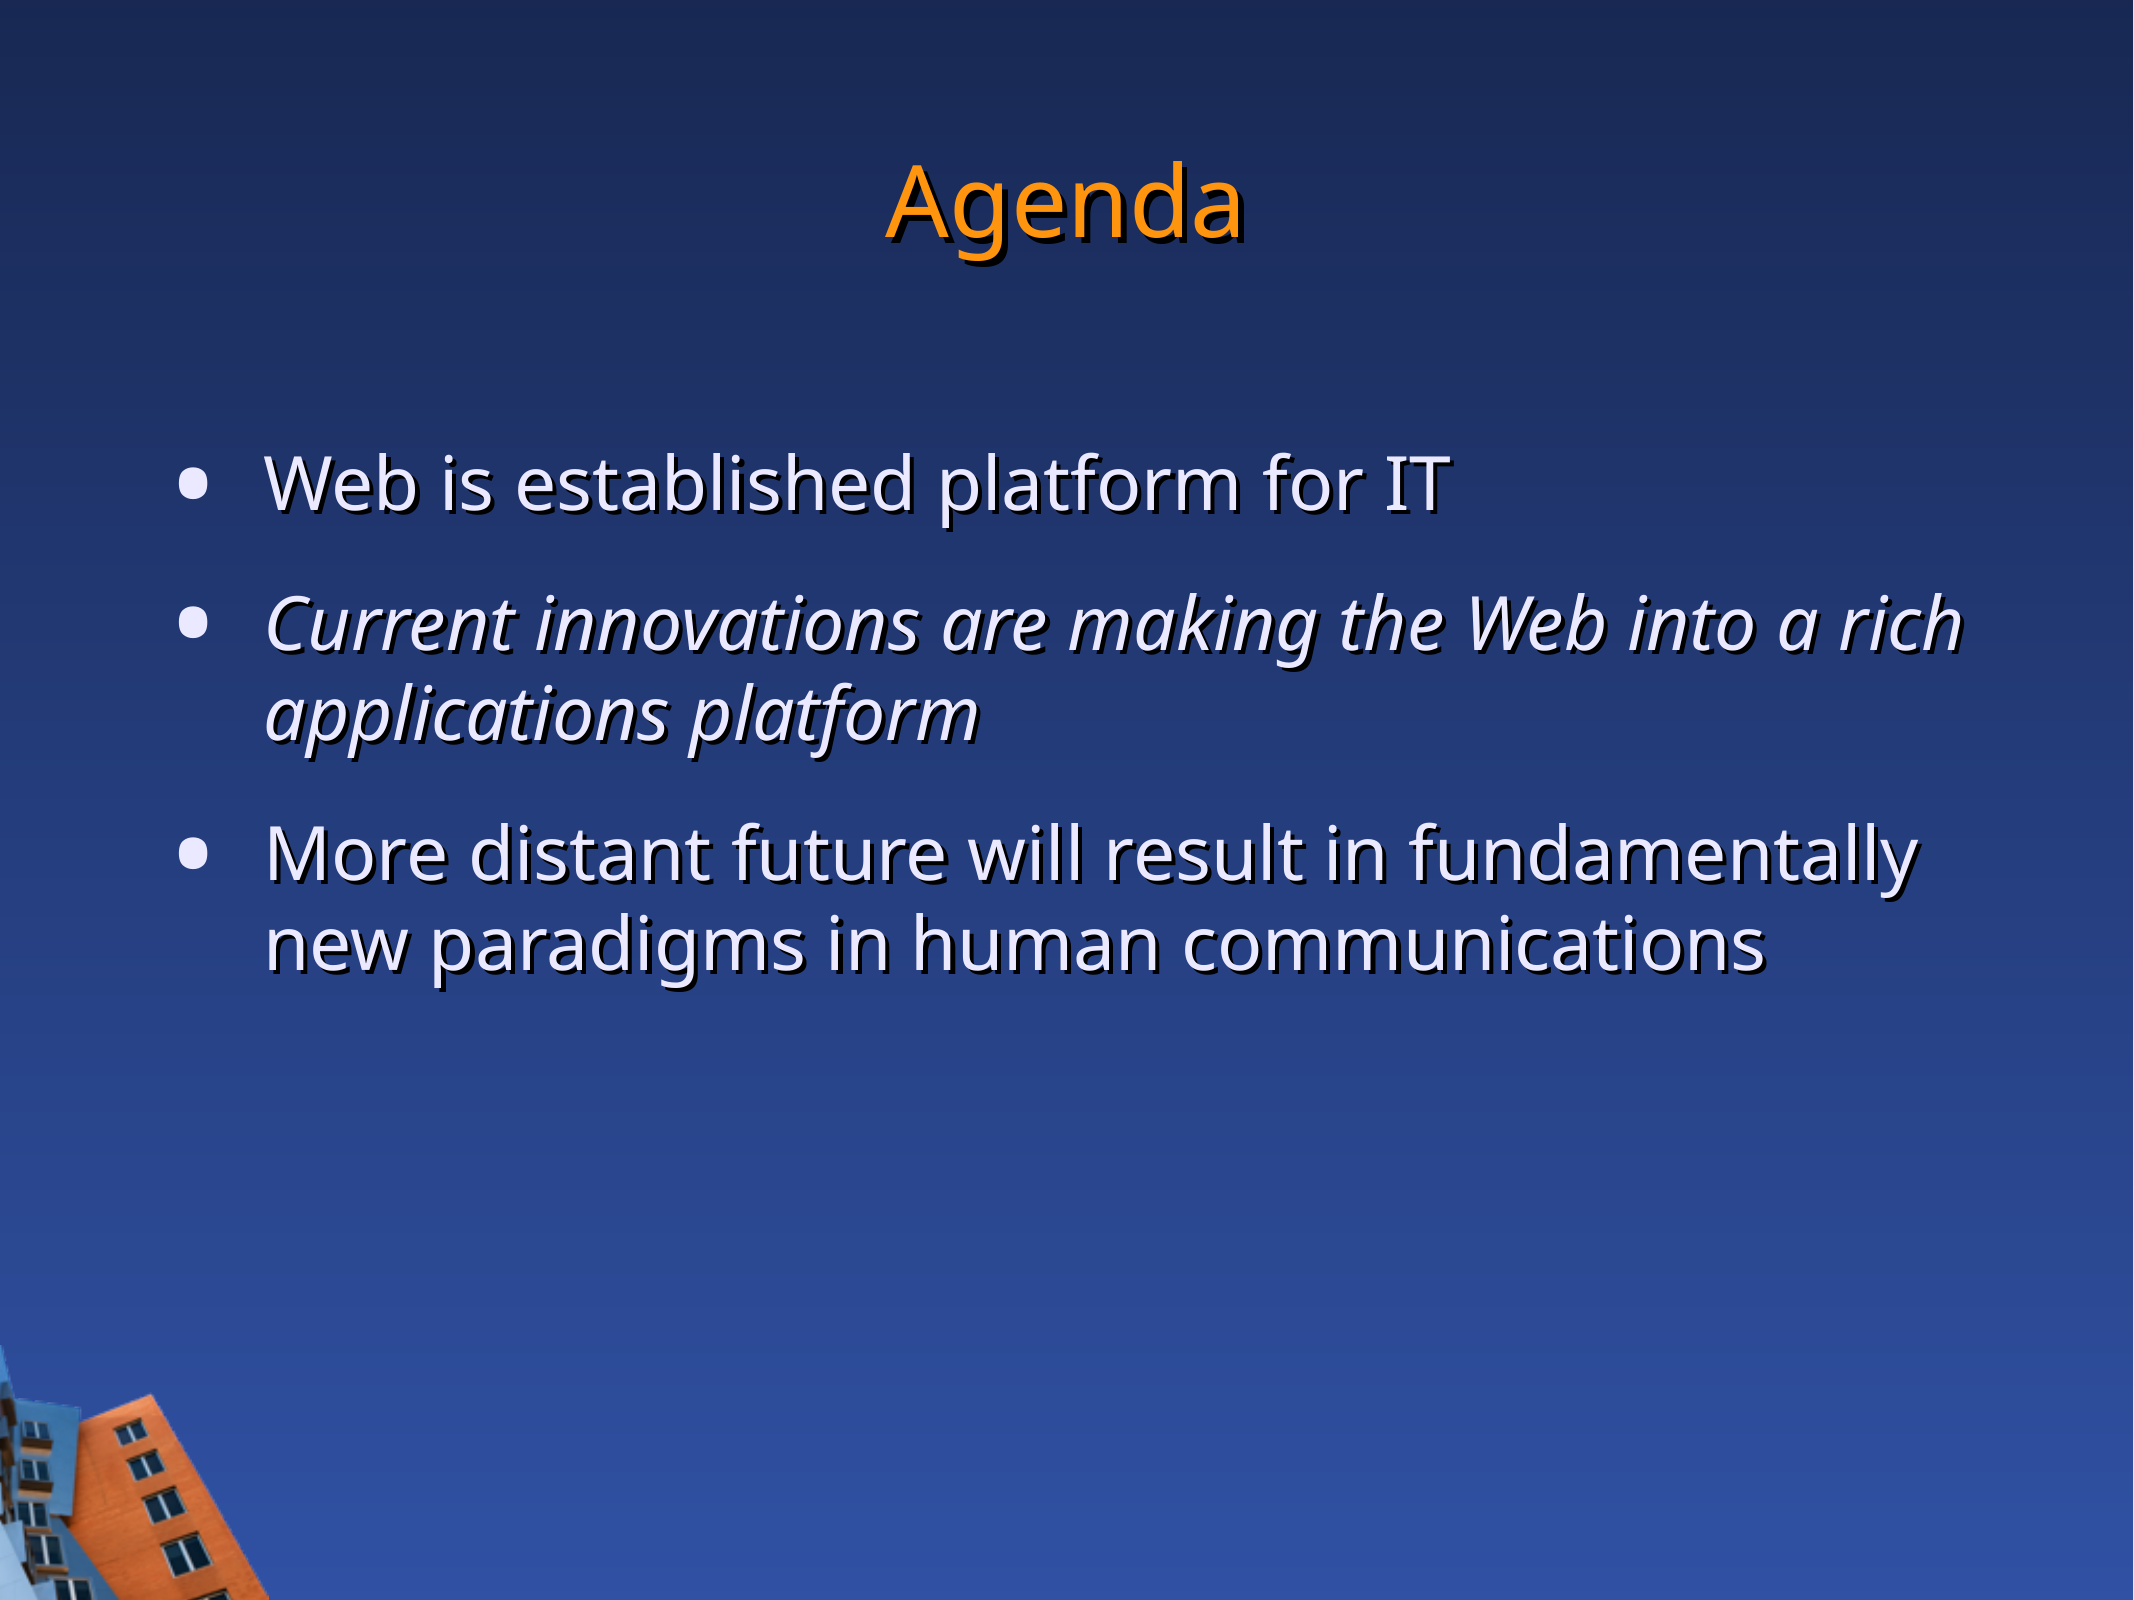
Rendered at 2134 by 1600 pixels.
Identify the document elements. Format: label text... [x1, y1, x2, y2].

title Agenda [106, 63, 2027, 331]
list Web is established platform for IT Current innovations are making the Web into a rich applications platform More distant future will result in fundamentally new paradigms in human communications [117, 435, 2038, 1477]
picture [0, 1345, 269, 1600]
